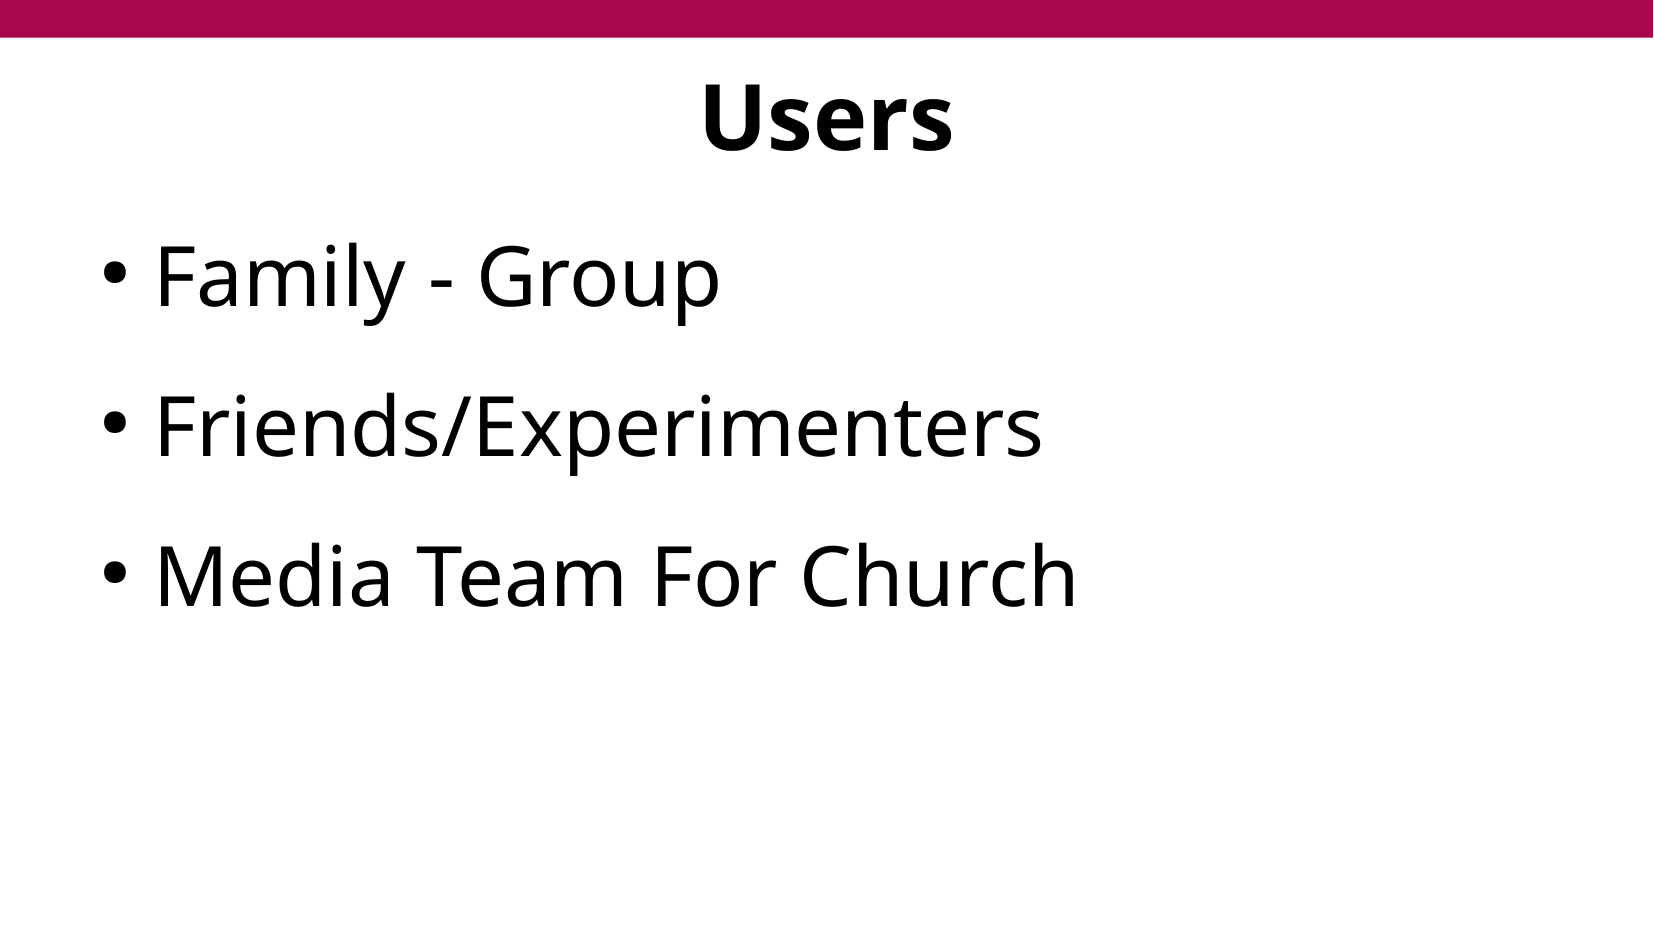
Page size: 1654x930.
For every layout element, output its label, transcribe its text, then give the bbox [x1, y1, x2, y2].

title Users [82, 36, 1571, 193]
list Family - Group Friends/Experimenters Media Team For Church [82, 217, 1571, 757]
